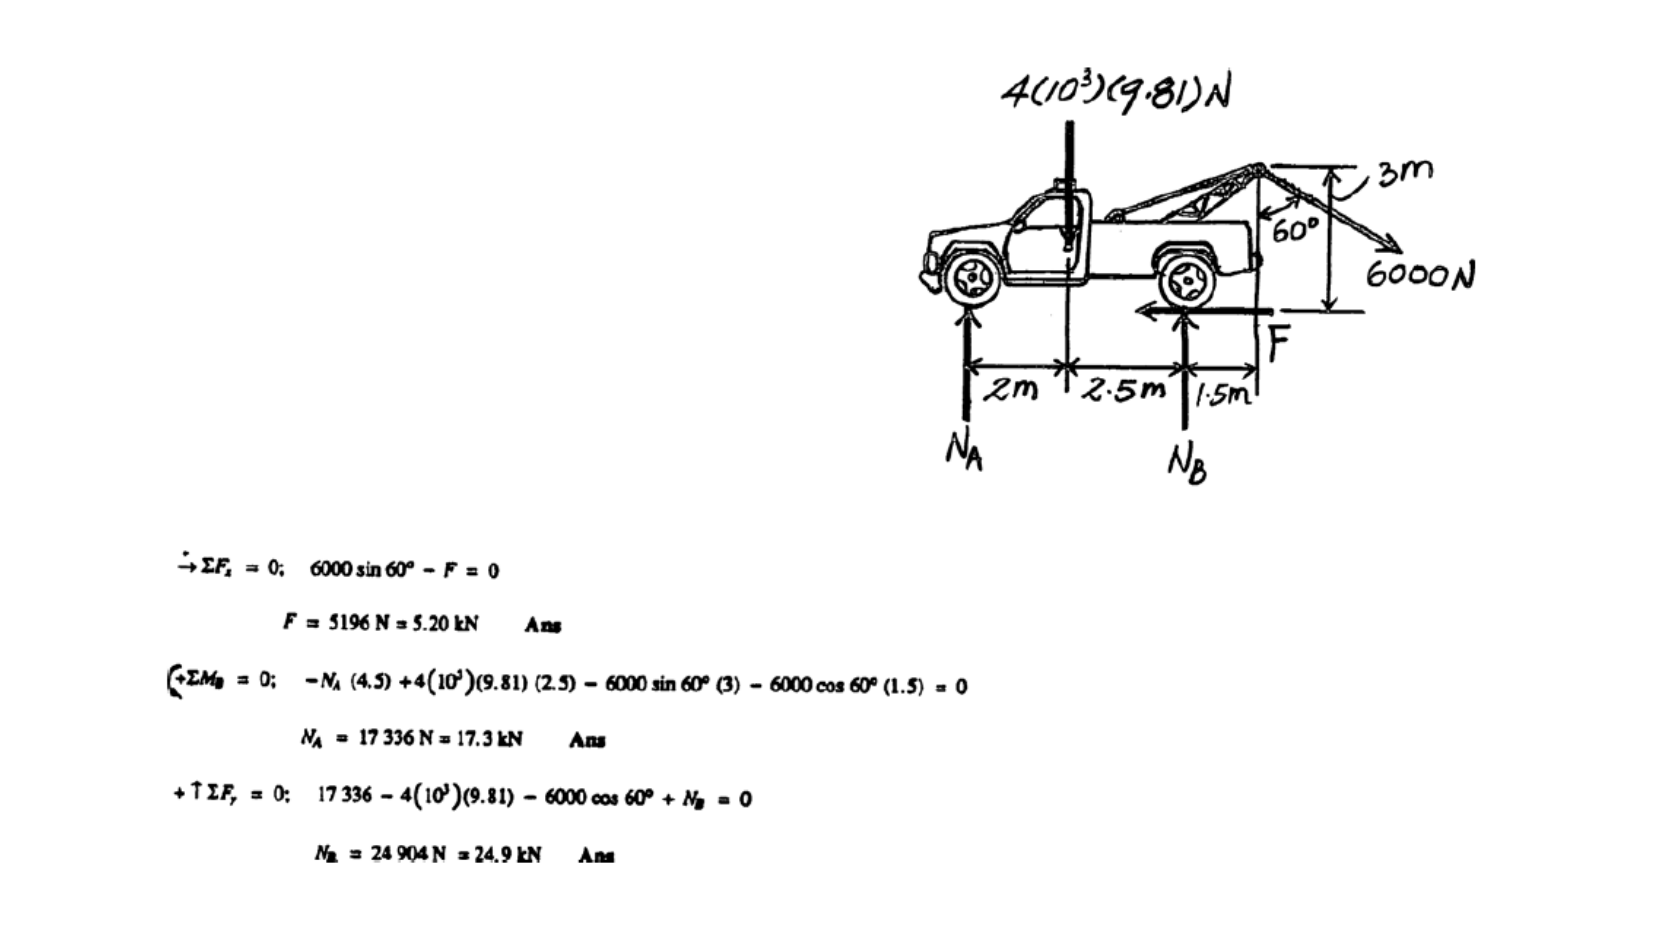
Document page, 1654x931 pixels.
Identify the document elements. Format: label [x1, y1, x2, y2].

picture [163, 2, 1506, 931]
